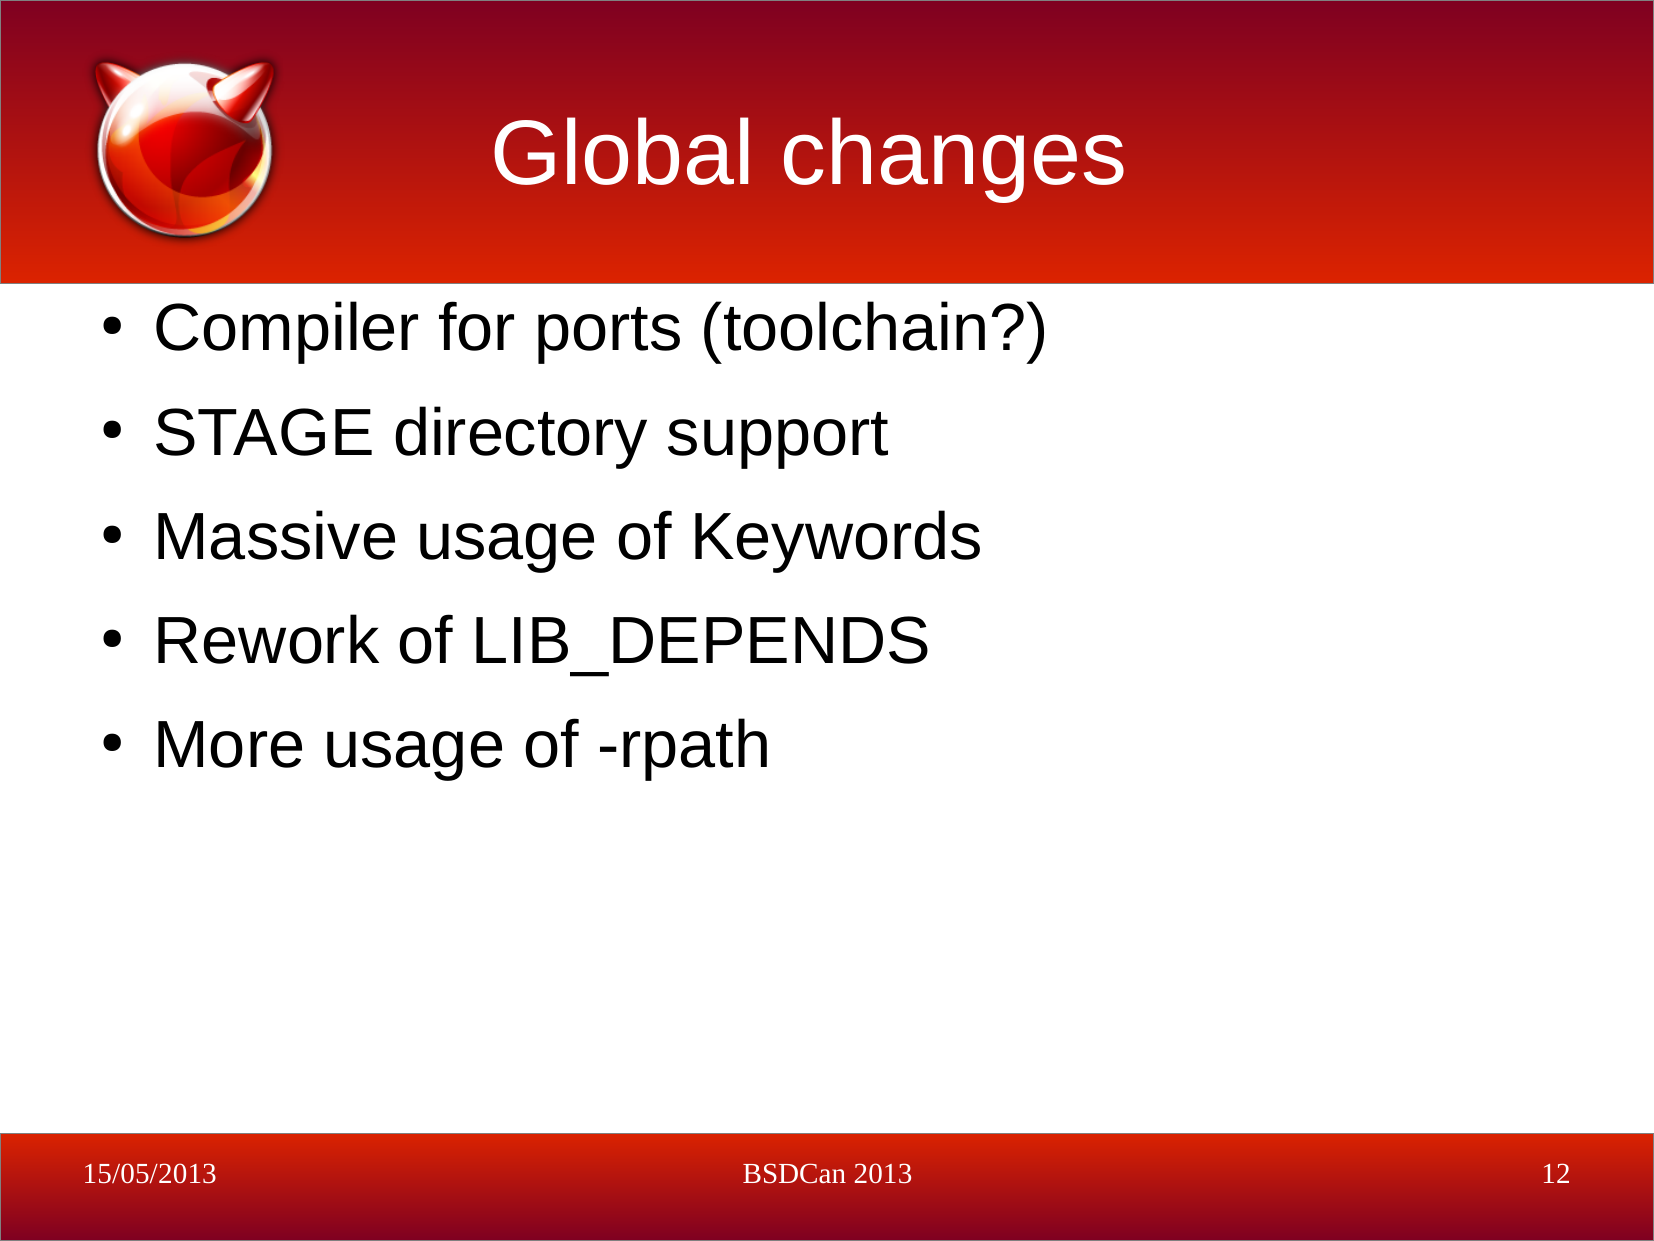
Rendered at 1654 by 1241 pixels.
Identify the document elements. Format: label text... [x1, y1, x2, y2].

list Compiler for ports (toolchain?) STAGE directory support Massive usage of Keywords Rework of LIB_DEPENDS More usage of -rpath [82, 290, 1538, 1010]
title Global changes [82, 49, 1536, 257]
